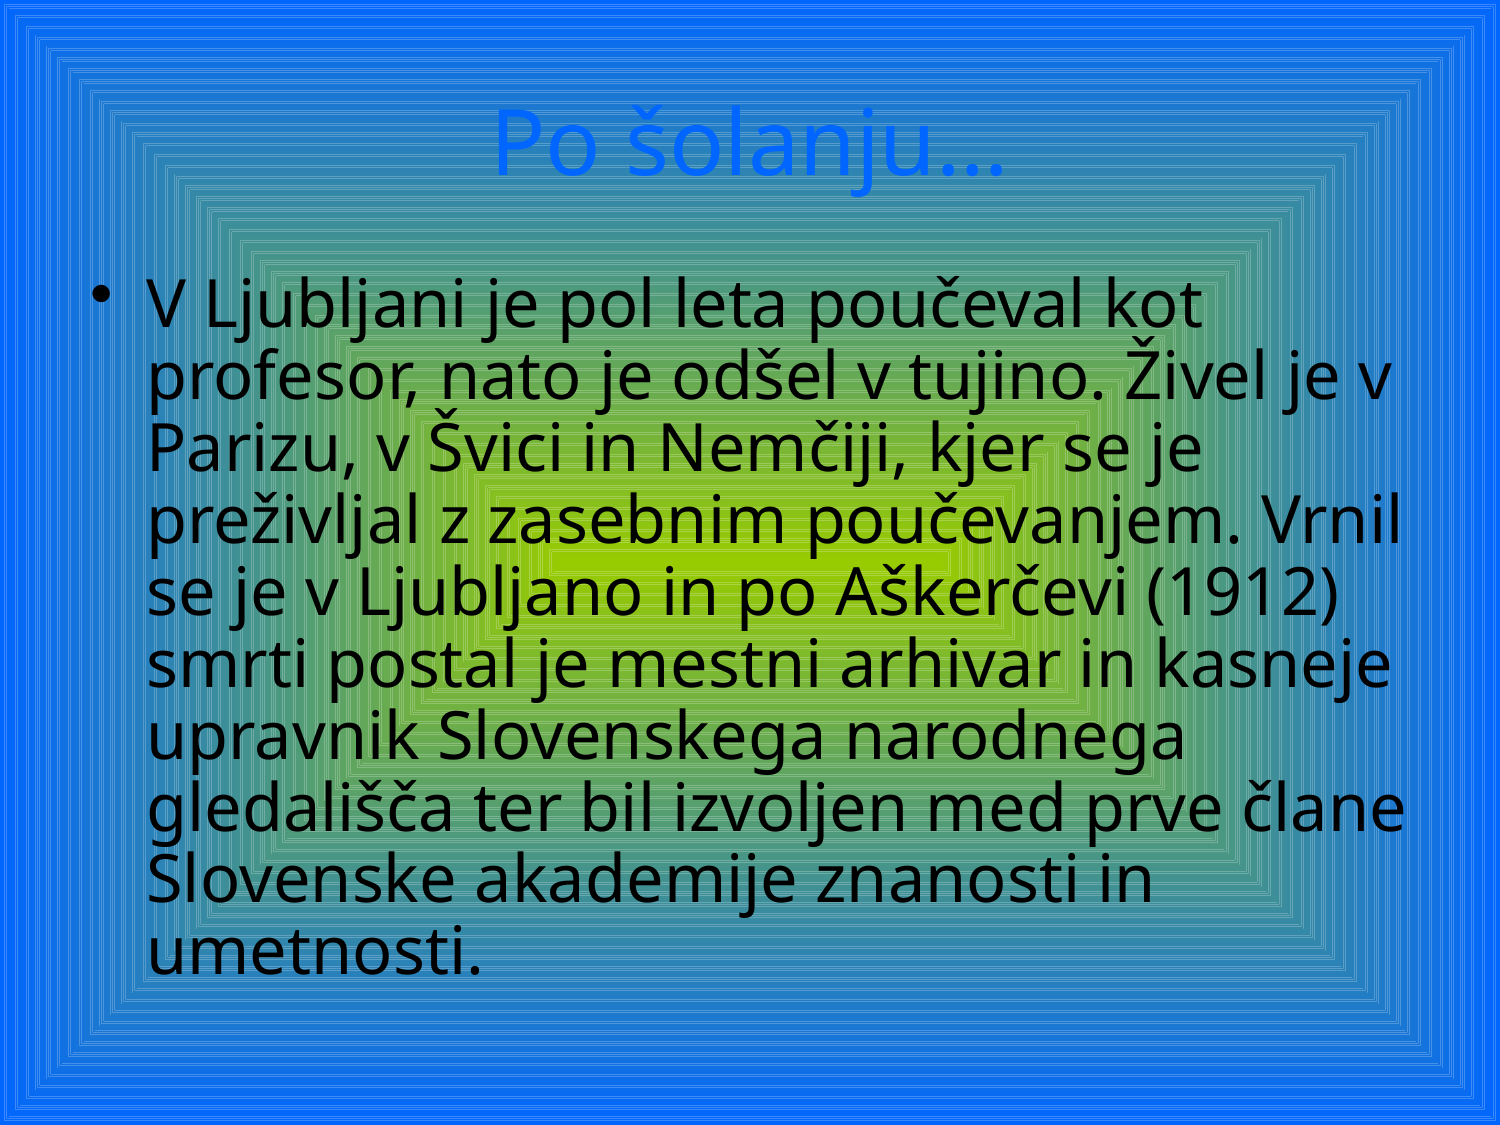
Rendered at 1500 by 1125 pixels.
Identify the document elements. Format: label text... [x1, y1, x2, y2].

title Po šolanju… [75, 45, 1425, 233]
list V Ljubljani je pol leta poučeval kot profesor, nato je odšel v tujino. Živel je v Parizu, v Švici in Nemčiji, kjer se je preživljal z zasebnim poučevanjem. Vrnil se je v Ljubljano in po Aškerčevi (1912) smrti postal je mestni arhivar in kasneje upravnik Slovenskega narodnega gledališča ter bil izvoljen med prve člane Slovenske akademije znanosti in umetnosti. [75, 262, 1425, 1005]
